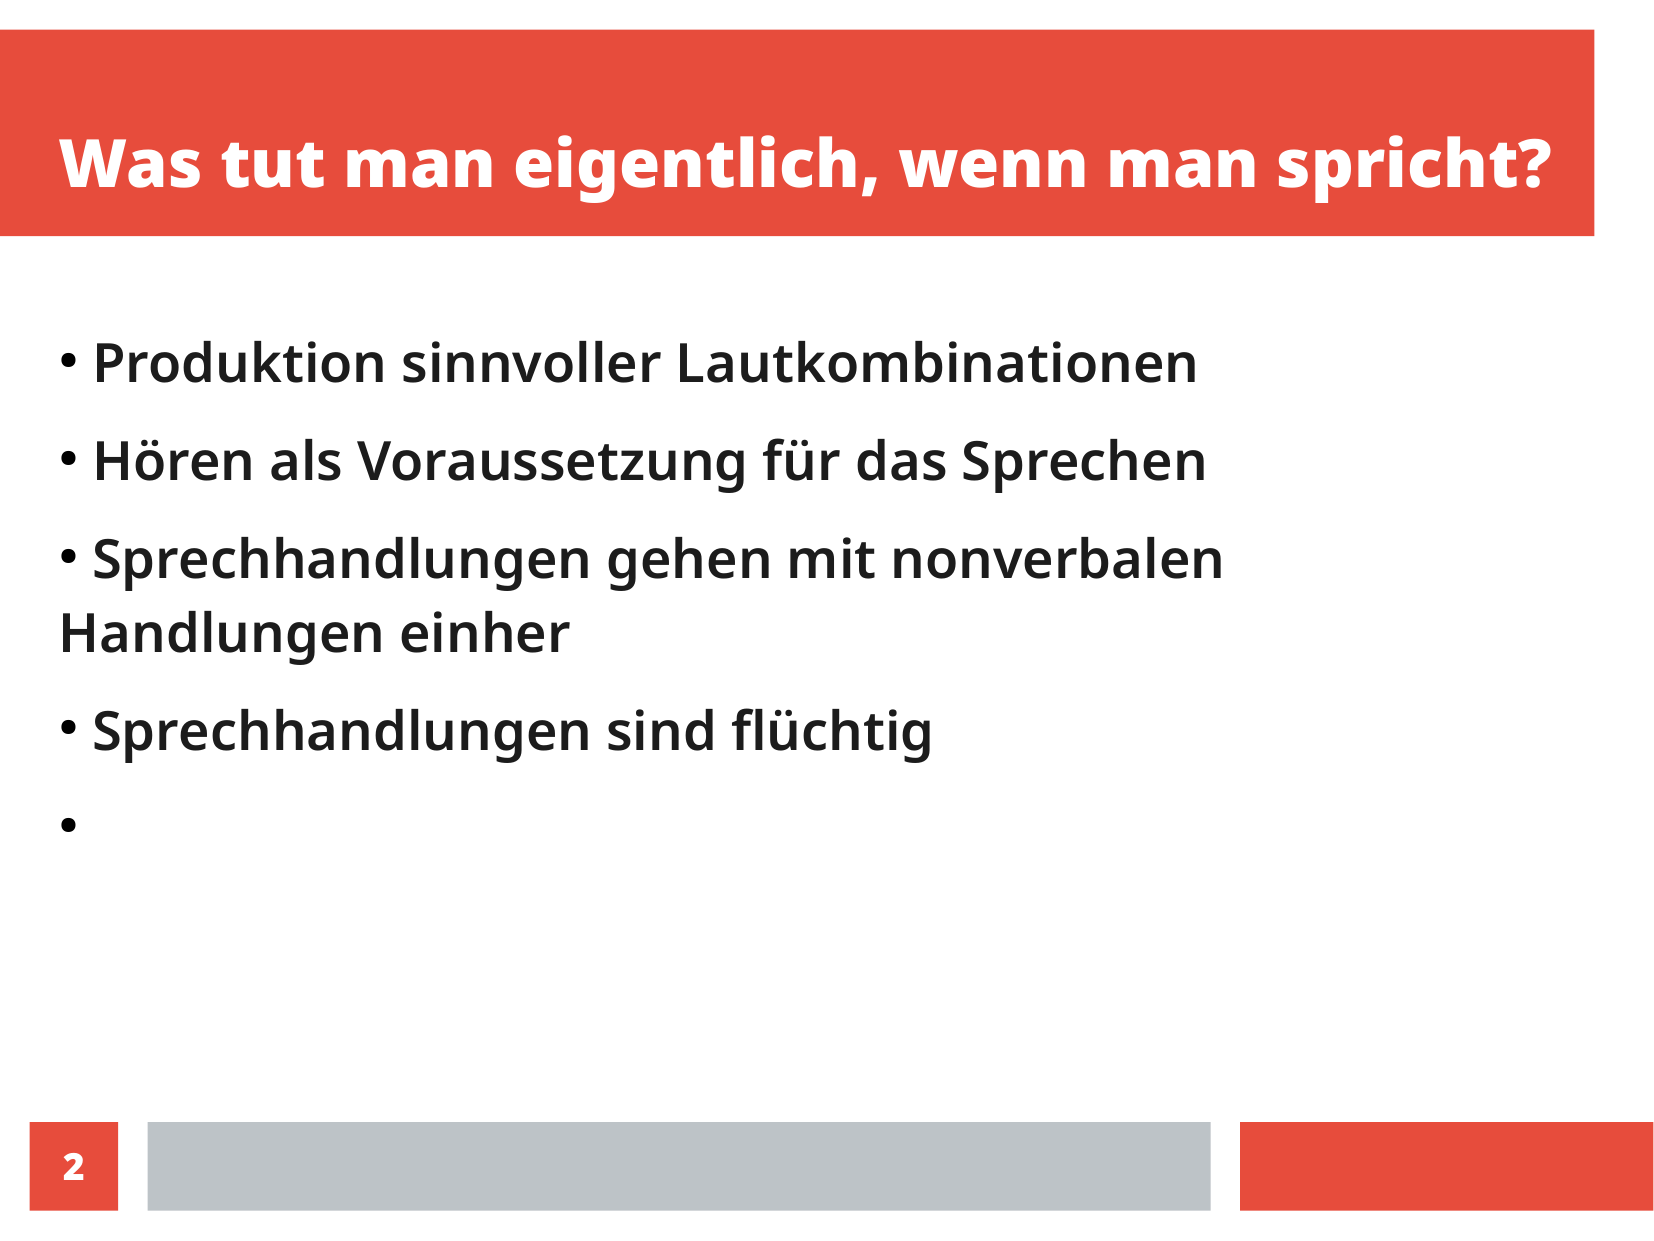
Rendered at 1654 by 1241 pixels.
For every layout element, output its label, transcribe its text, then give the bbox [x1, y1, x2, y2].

list Produktion sinnvoller Lautkombinationen Hören als Voraussetzung für das Sprechen Sprechhandlungen gehen mit nonverbalen Handlungen einher Sprechhandlungen sind flüchtig [59, 324, 1565, 1093]
title Was tut man eigentlich, wenn man spricht? [59, 59, 1595, 207]
